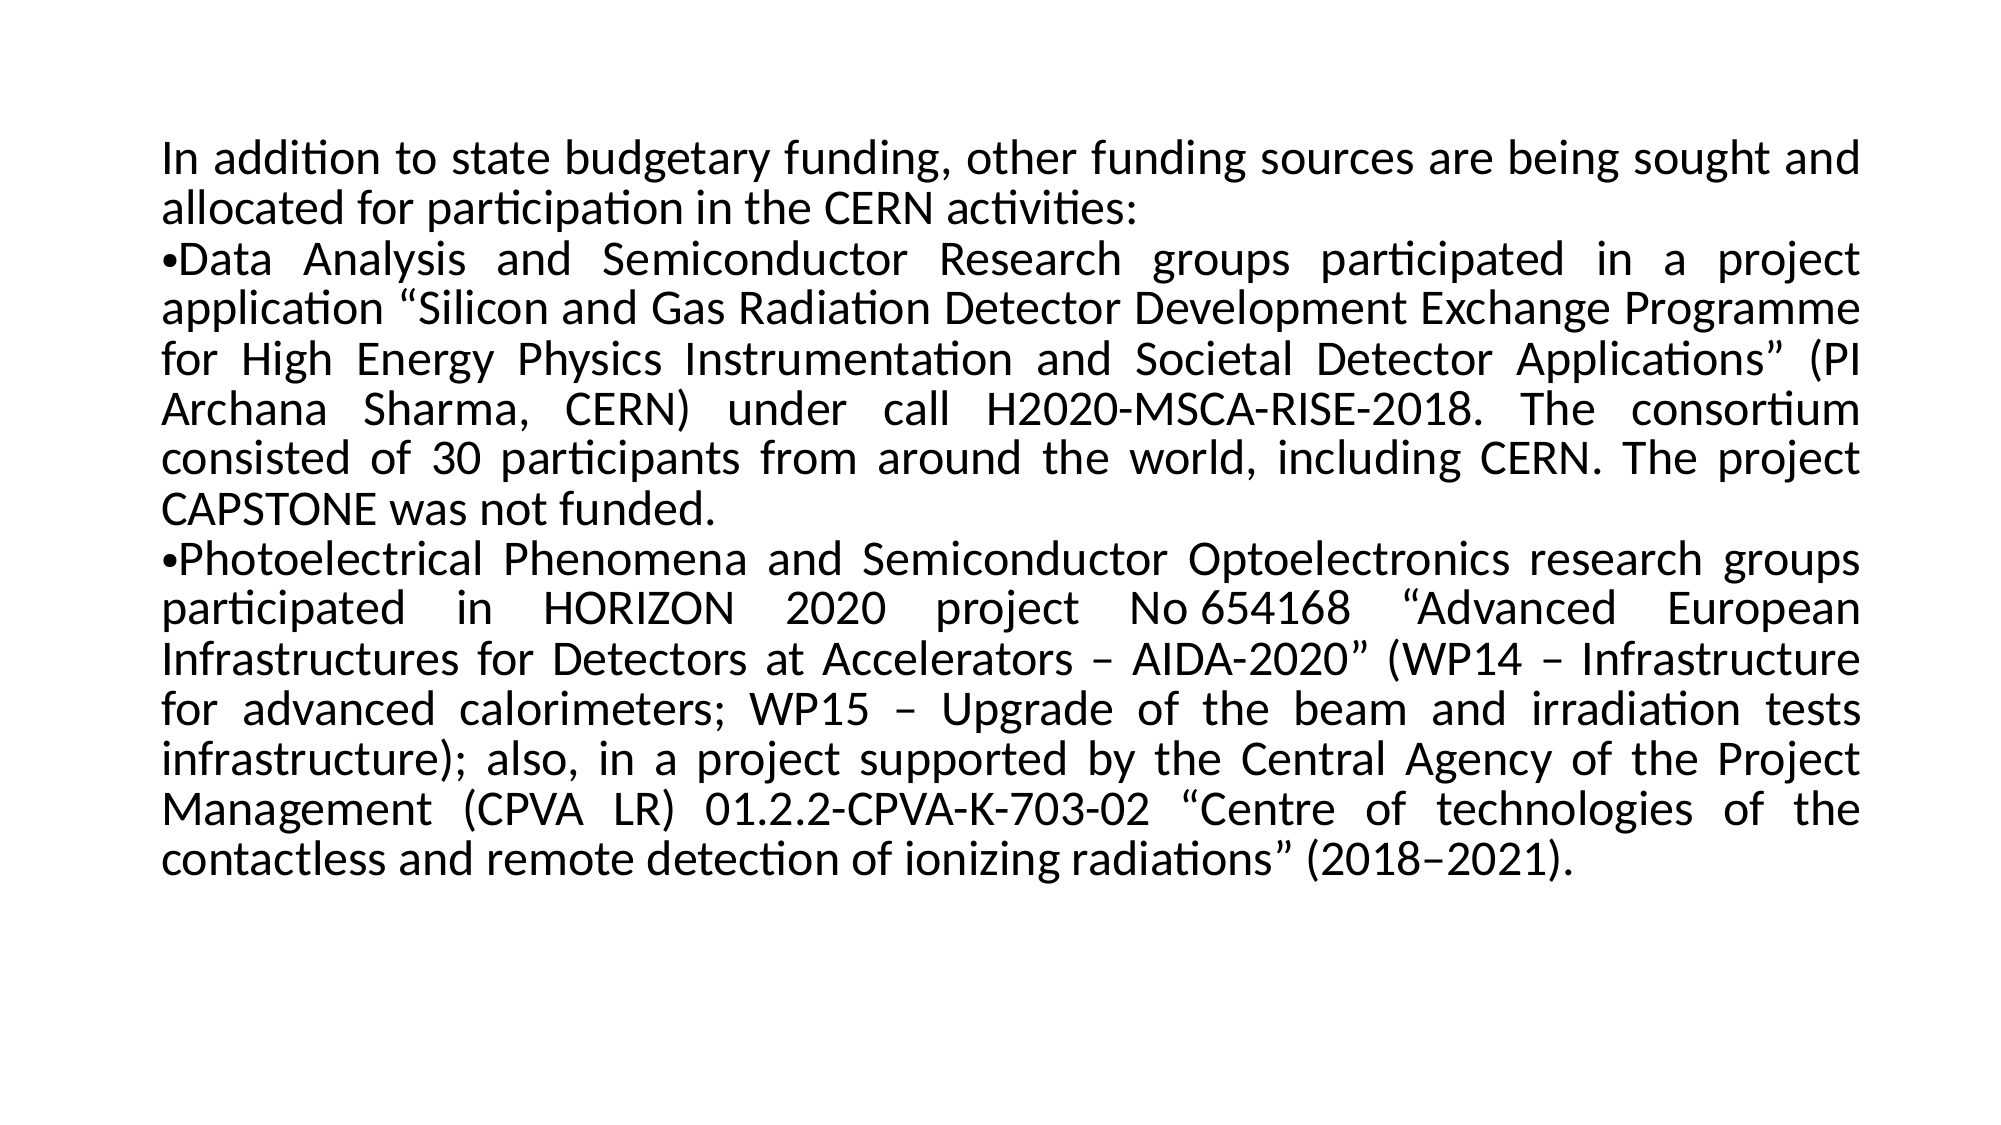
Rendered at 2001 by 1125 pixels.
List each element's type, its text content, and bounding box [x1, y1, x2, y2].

text_box In addition to state budgetary funding, other funding sources are being sought and allocated for participation in the CERN activities: Data Analysis and Semiconductor Research groups participated in a project application “Silicon and Gas Radiation Detector Development Exchange Programme for High Energy Physics Instrumentation and Societal Detector Applications” (PI Archana Sharma, CERN) under call H2020-MSCA-RISE-2018. The consortium consisted of 30 participants from around the world, including CERN. The project CAPSTONE was not funded. Photoelectrical Phenomena and Semiconductor Optoelectronics research groups participated in HORIZON 2020 project No 654168 “Advanced European Infrastructures for Detectors at Accelerators – AIDA-2020” (WP14 – Infrastructure for advanced calorimeters; WP15 – Upgrade of the beam and irradiation tests infrastructure); also, in a project supported by the Central Agency of the Project Management (CPVA LR) 01.2.2-CPVA-K-703-02 “Centre of technologies of the contactless and remote detection of ionizing radiations” (2018–2021). [146, 130, 1878, 895]
